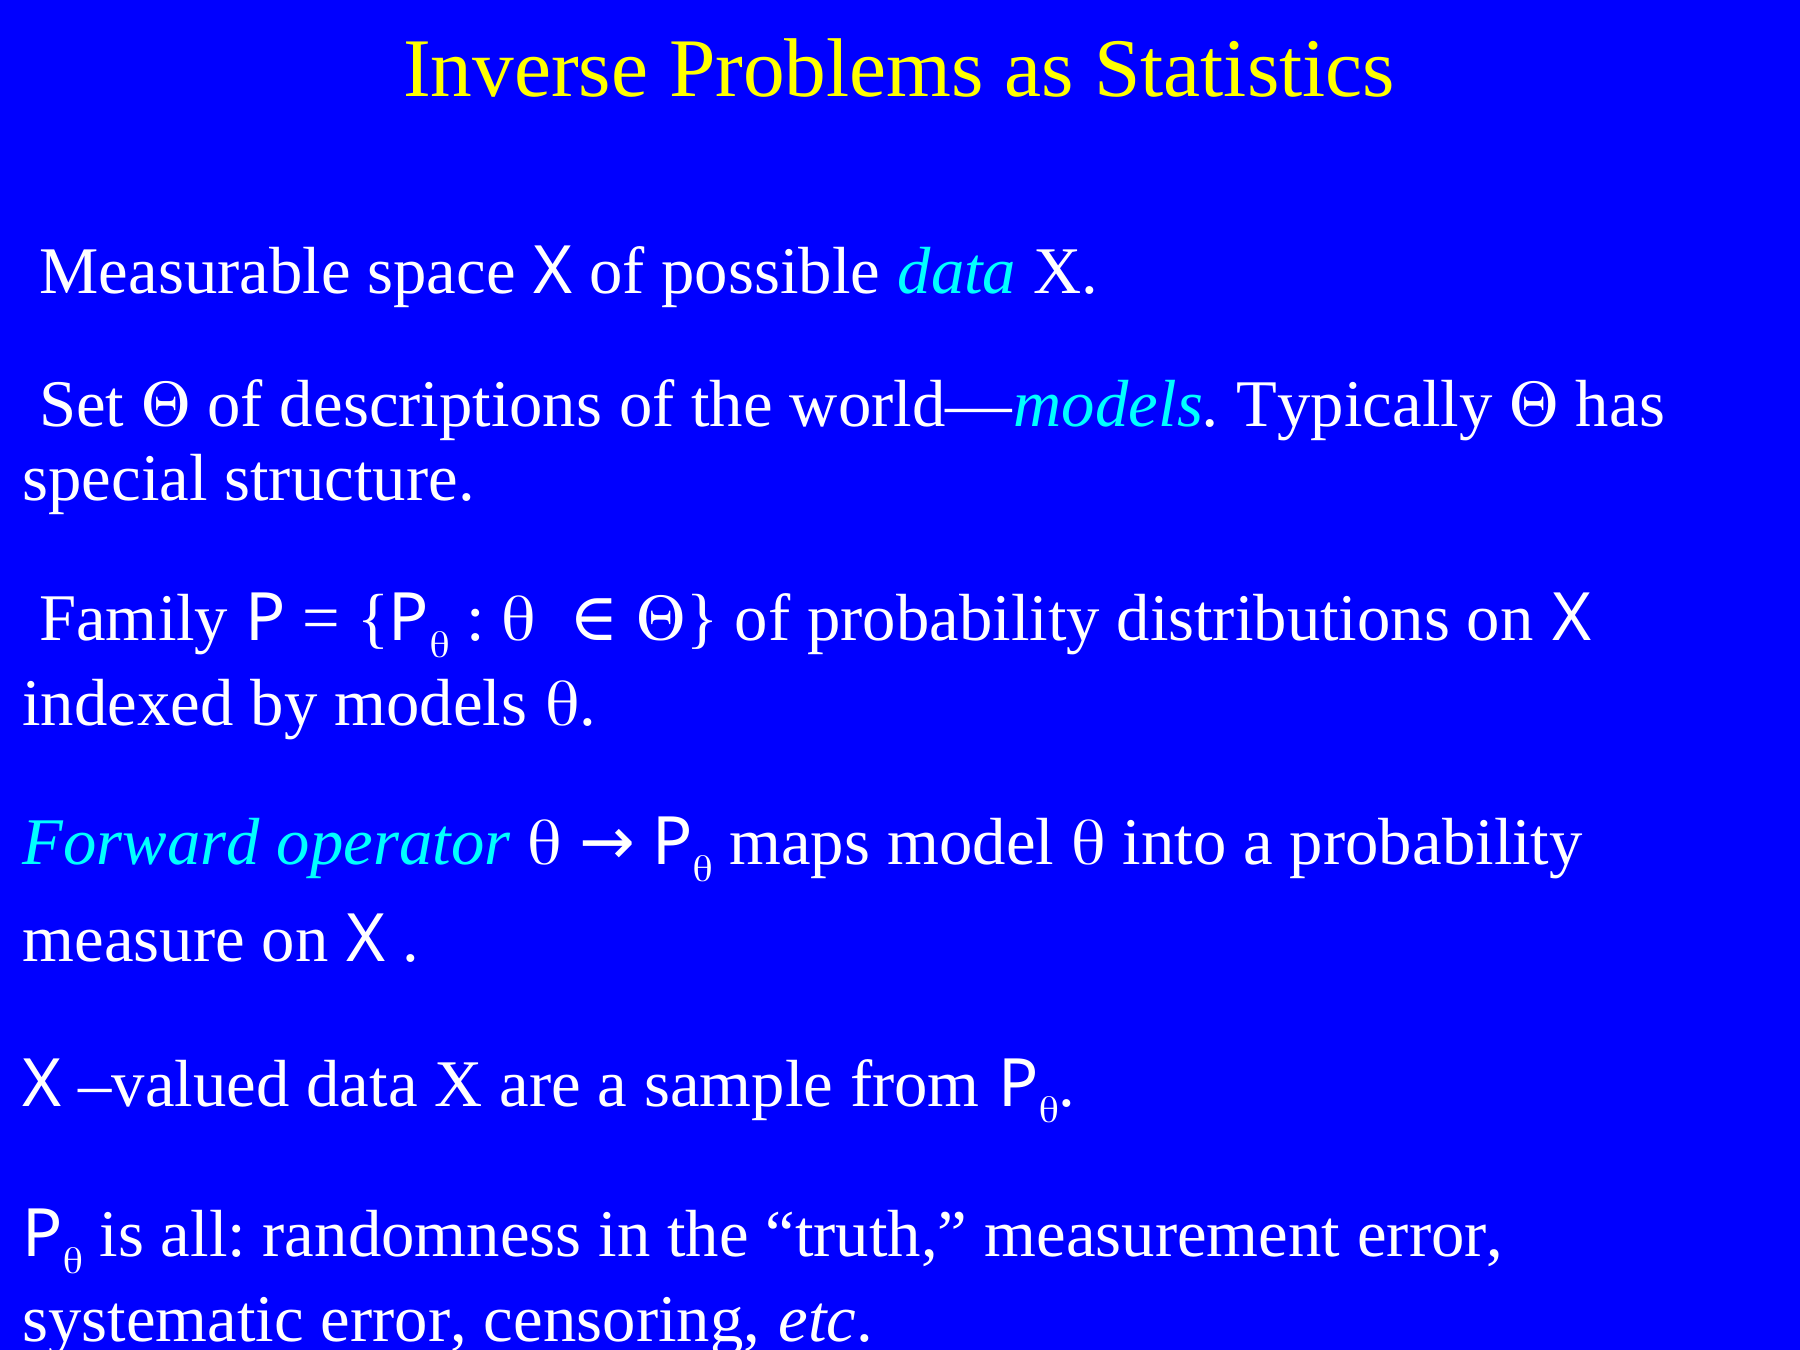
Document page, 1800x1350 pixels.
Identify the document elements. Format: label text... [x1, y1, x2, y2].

title Inverse Problems as Statistics [0, 0, 1800, 138]
list Measurable space X of possible data X. Set  of descriptions of the world—models. Typically  has special structure. Family P = {P :  ∈ } of probability distributions on X indexed by models . Forward operator  → P maps model  into a probability measure on X . X –valued data X are a sample from P. P is all: randomness in the “truth,” measurement error, systematic error, censoring, etc. [0, 210, 1800, 1350]
